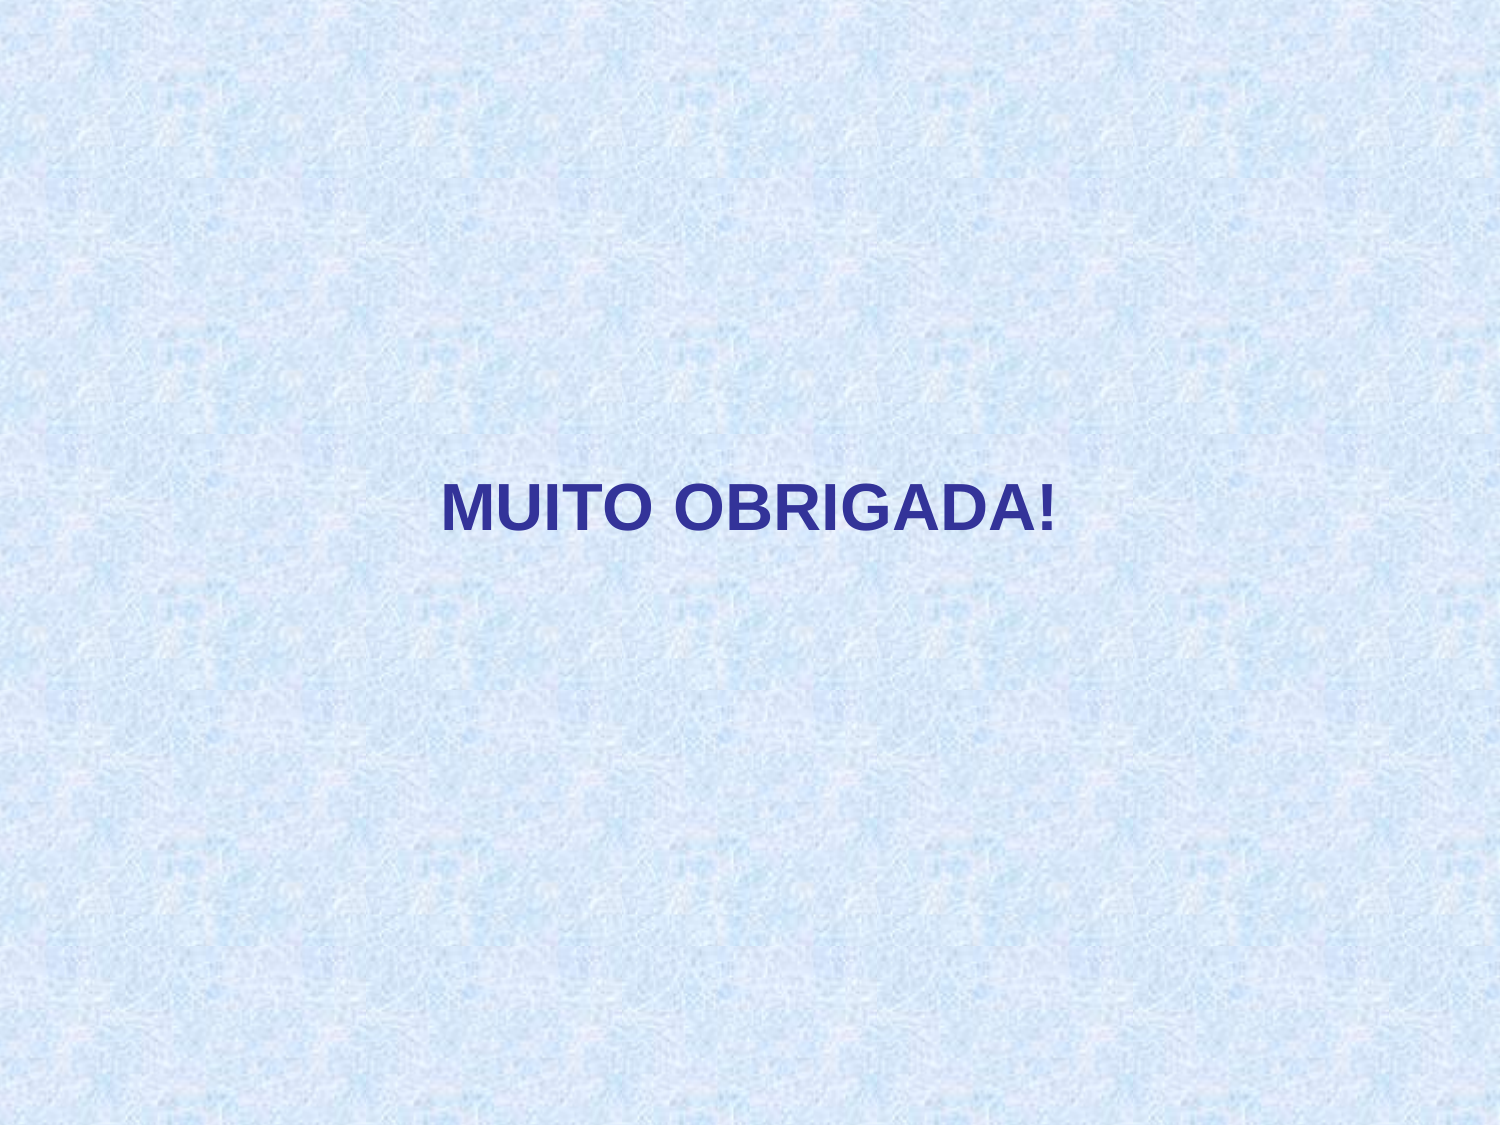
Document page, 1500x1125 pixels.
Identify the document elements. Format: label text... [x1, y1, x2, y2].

picture [0, 0, 1500, 1125]
text_box MUITO OBRIGADA! [75, 262, 1426, 1005]
